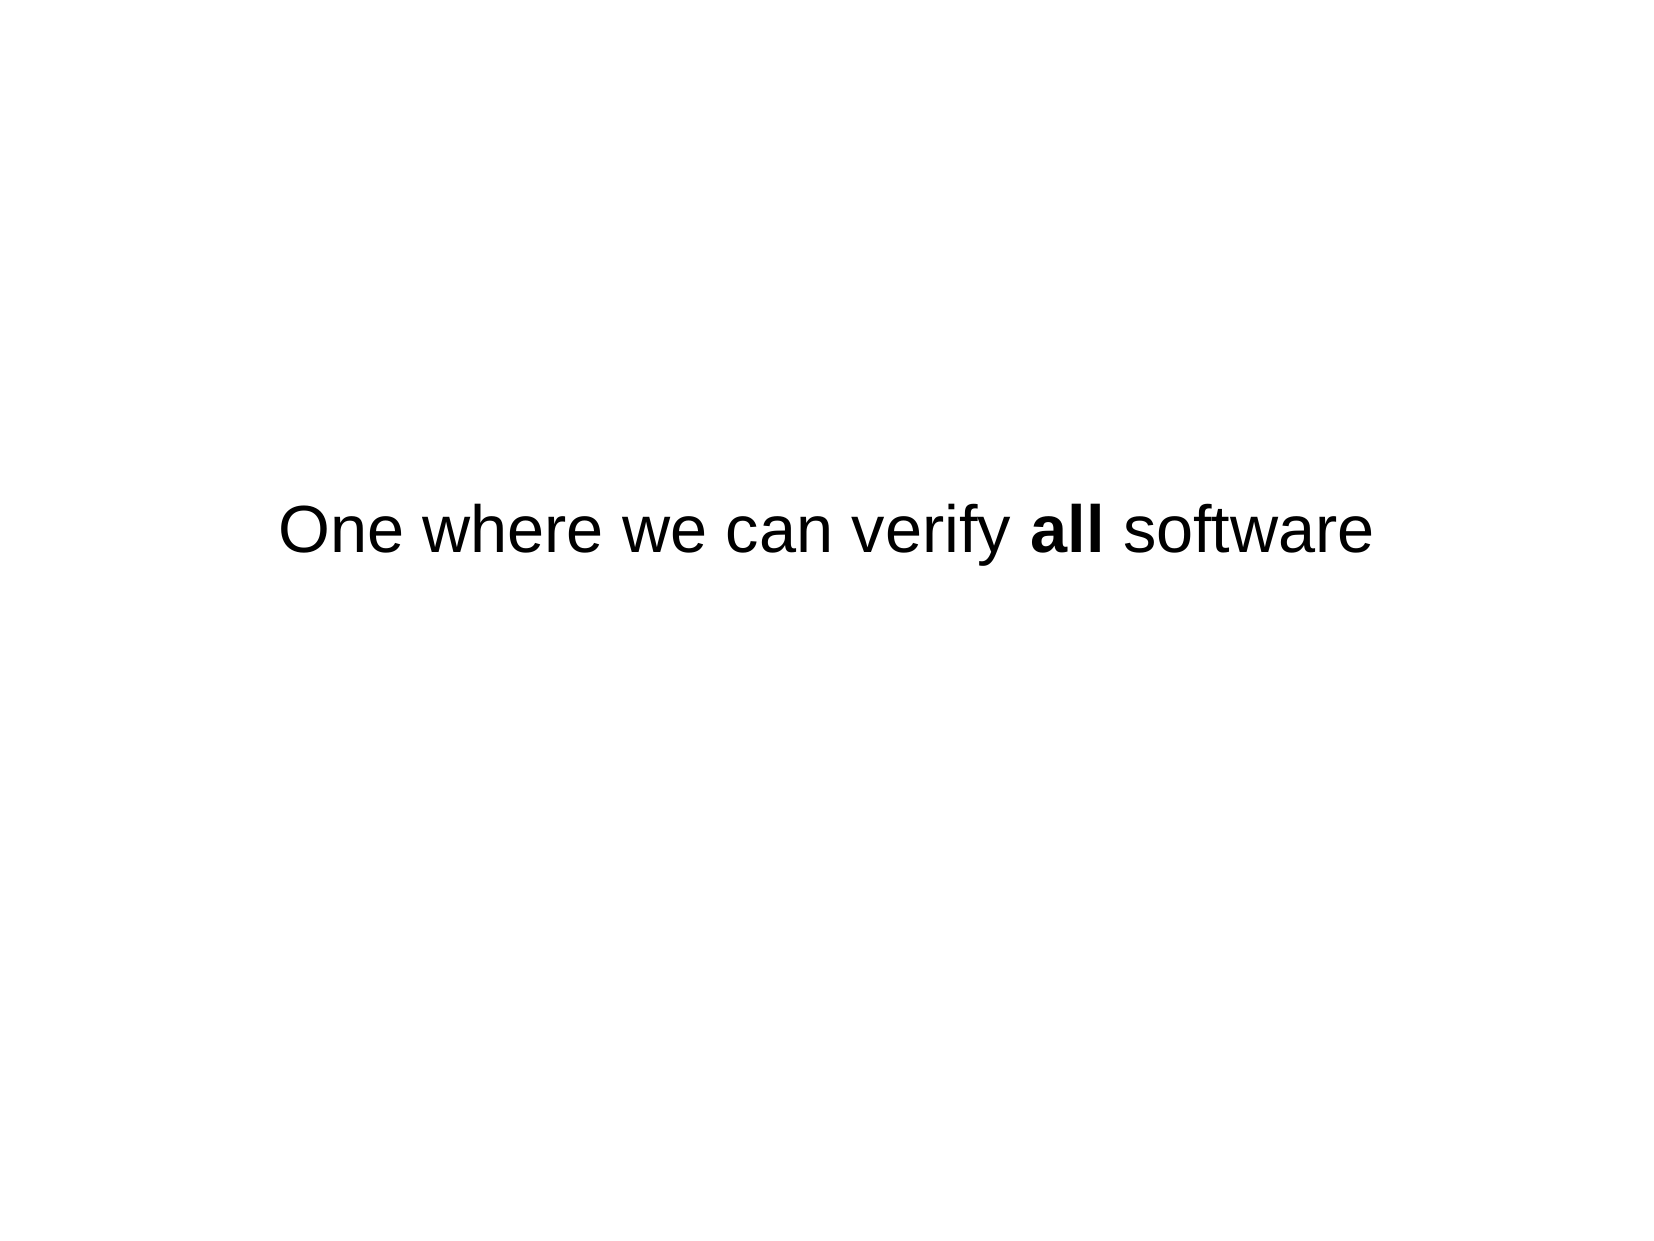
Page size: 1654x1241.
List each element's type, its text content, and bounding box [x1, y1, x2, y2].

subtitle One where we can verify all software [82, 49, 1571, 1010]
